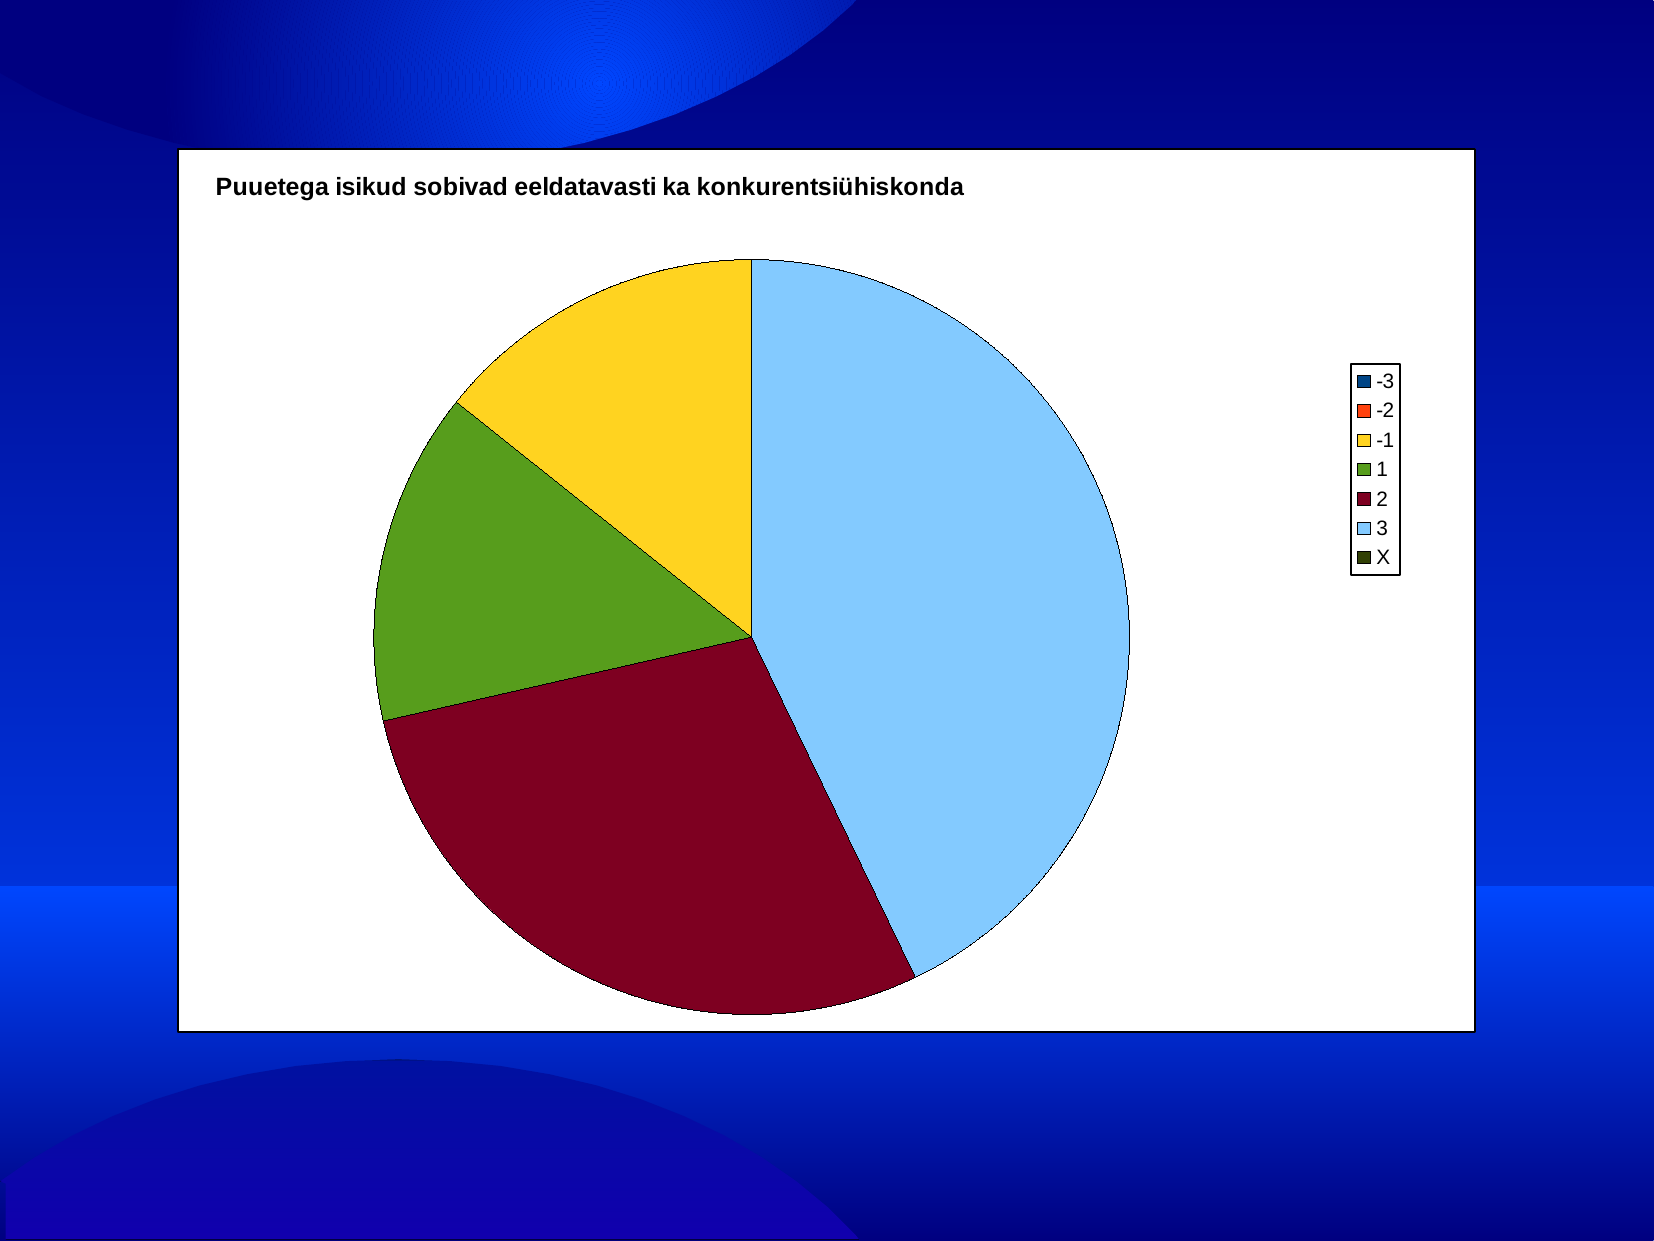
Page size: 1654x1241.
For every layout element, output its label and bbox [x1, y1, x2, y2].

chart [177, 147, 1477, 1034]
